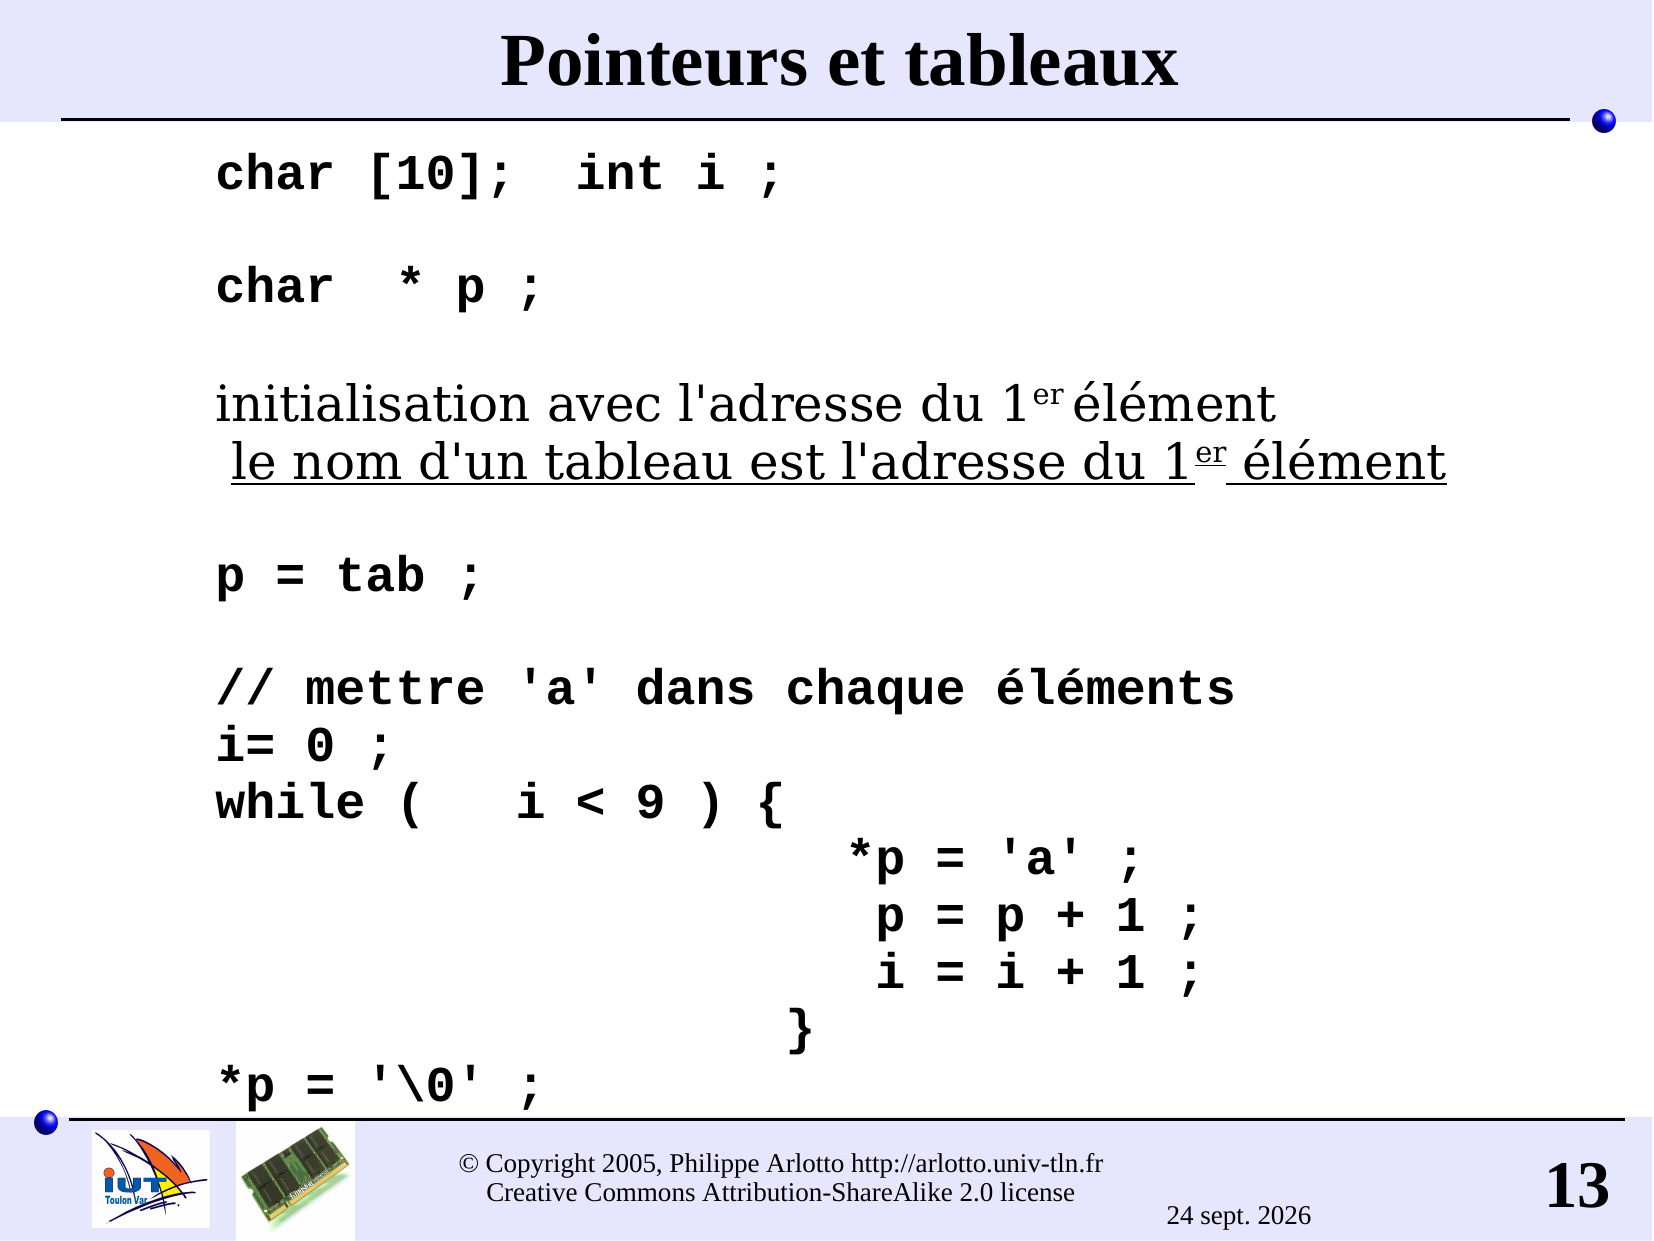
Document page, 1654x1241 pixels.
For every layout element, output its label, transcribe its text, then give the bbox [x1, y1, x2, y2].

title Pointeurs et tableaux [95, 11, 1585, 110]
text_box char [10]; int i ; char * p ; initialisation avec l'adresse du 1er élément le nom d'un tableau est l'adresse du 1er élément p = tab ; // mettre 'a' dans chaque éléments i= 0 ; while ( i < 9 ) { *p = 'a' ; p = p + 1 ; i = i + 1 ; } *p = '\0' ; [215, 147, 1447, 1177]
picture [236, 1177, 355, 1241]
